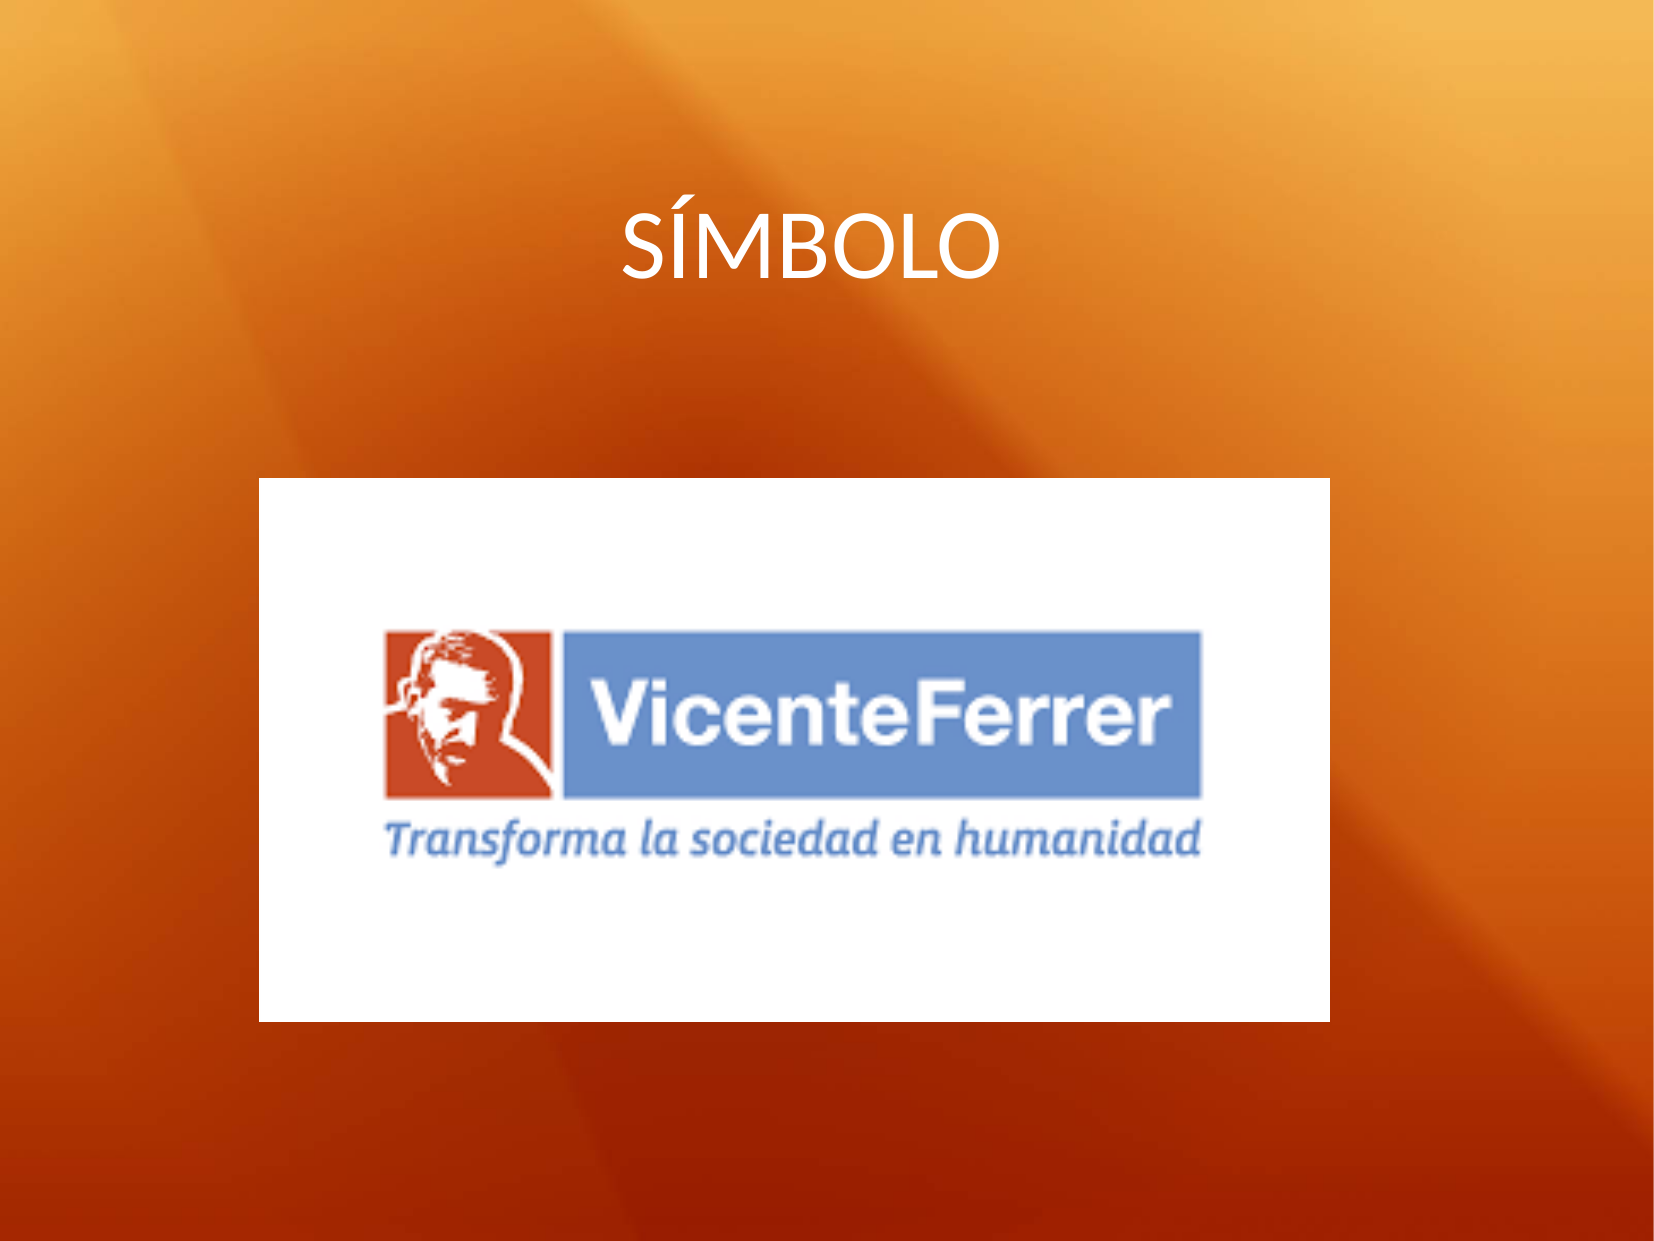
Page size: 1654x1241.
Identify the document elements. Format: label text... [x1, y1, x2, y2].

text_box SÍMBOLO [425, 171, 1477, 308]
title [177, 38, 1447, 941]
picture [259, 478, 1330, 1022]
